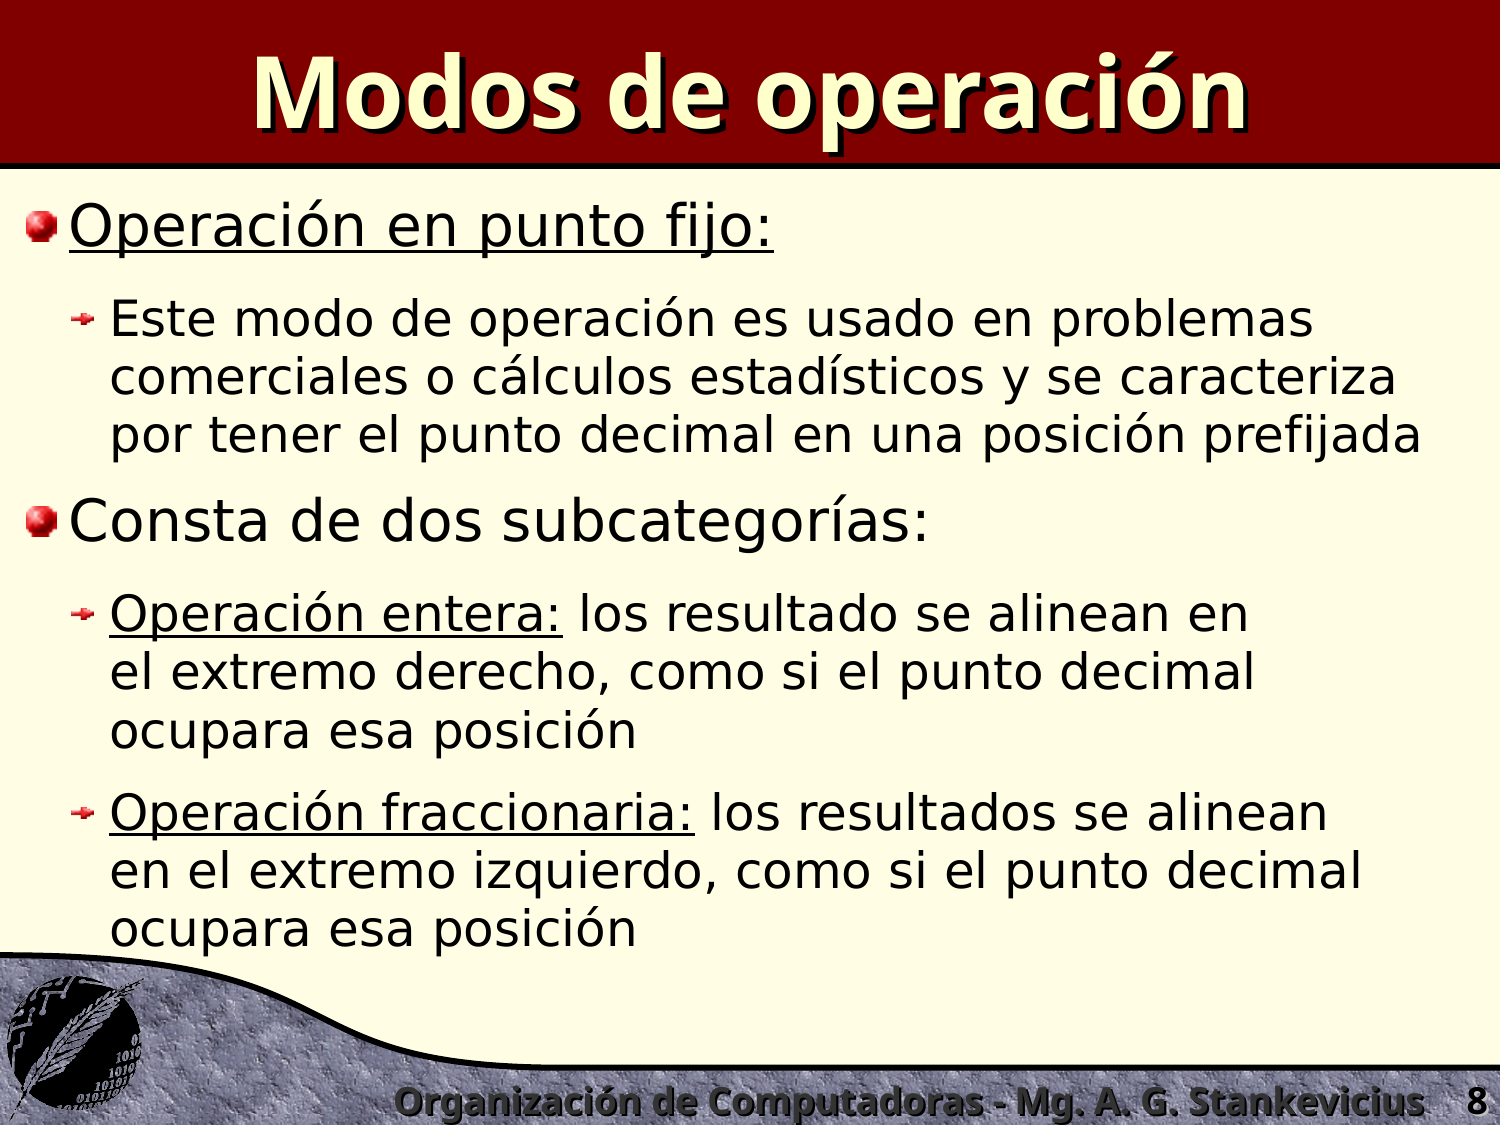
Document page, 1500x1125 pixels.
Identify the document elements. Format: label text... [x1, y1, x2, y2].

picture [1058, 1100, 1065, 1110]
picture [802, 1100, 806, 1110]
list Operación en punto fijo: Este modo de operación es usado en problemas comerciales o cálculos estadísticos y se caracteriza por tener el punto decimal en una posición prefijada Consta de dos subcategorías: Operación entera: los resultado se alinean en el extremo derecho, como si el punto decimal ocupara esa posición Operación fraccionaria: los resultados se alinean en el extremo izquierdo, como si el punto decimal ocupara esa posición [11, 192, 1486, 962]
title Modos de operación [15, 5, 1485, 160]
picture [448, 1100, 455, 1110]
picture [0, 959, 1500, 1125]
